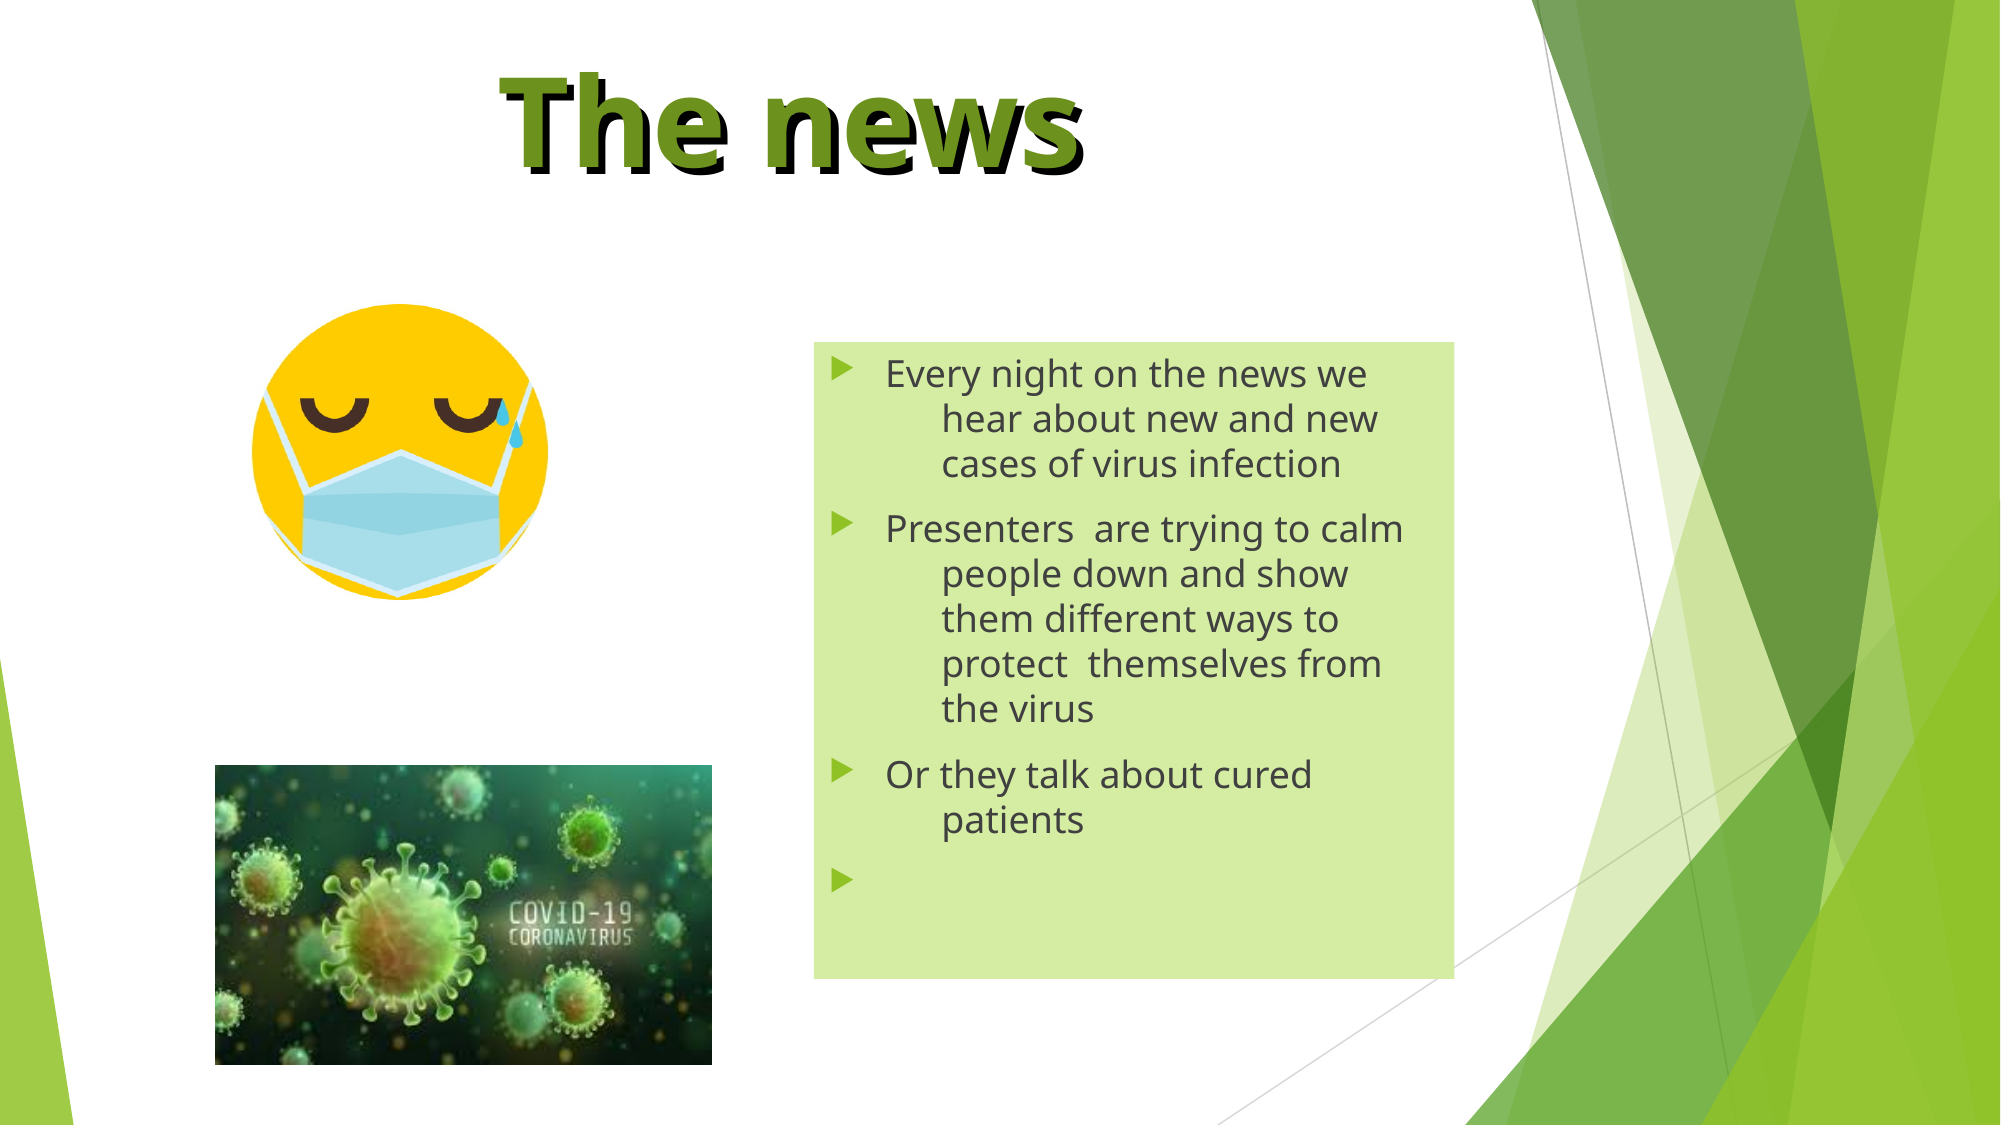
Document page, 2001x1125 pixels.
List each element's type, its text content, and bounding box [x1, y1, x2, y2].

picture [163, 294, 636, 610]
list Every night on the news we hear about new and new cases of virus infection Presenters are trying to calm people down and show them different ways to protect themselves from the virus Or they talk about cured patients [813, 342, 1455, 979]
picture [215, 765, 712, 1065]
text_box The news [483, 35, 1097, 200]
